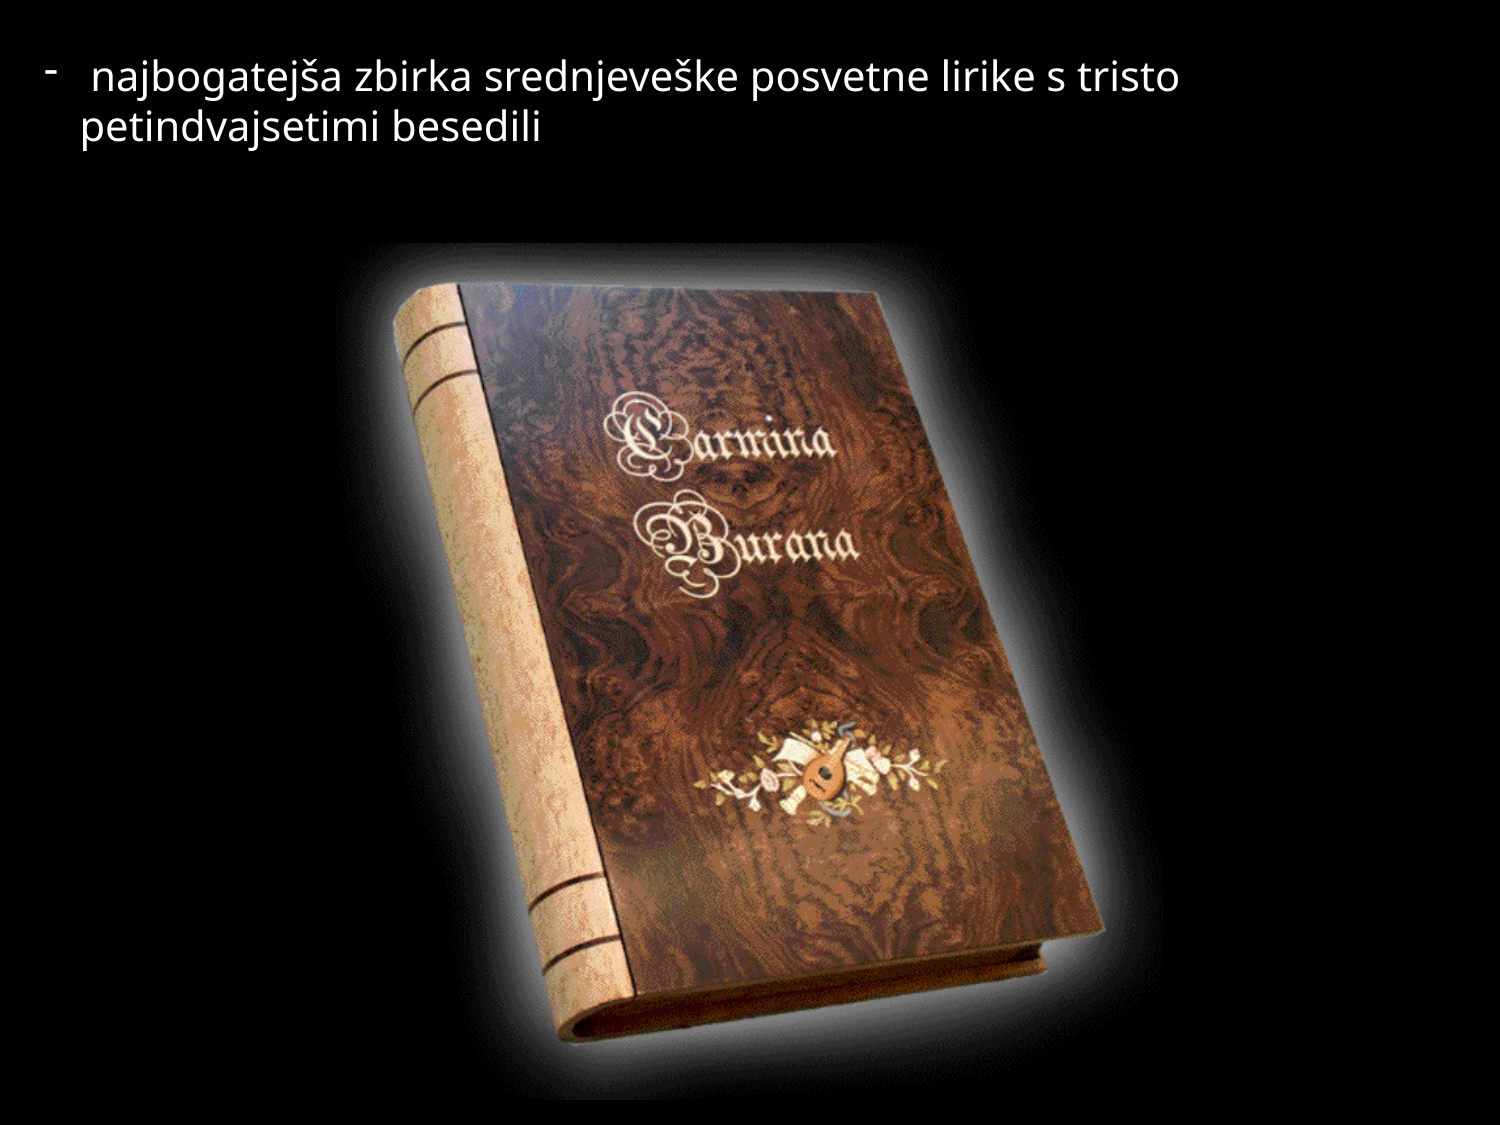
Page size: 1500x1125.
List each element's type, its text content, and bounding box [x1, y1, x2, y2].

picture [336, 243, 1163, 1100]
text_box najbogatejša zbirka srednjeveške posvetne lirike s tristo petindvajsetimi besedili [29, 42, 1459, 344]
